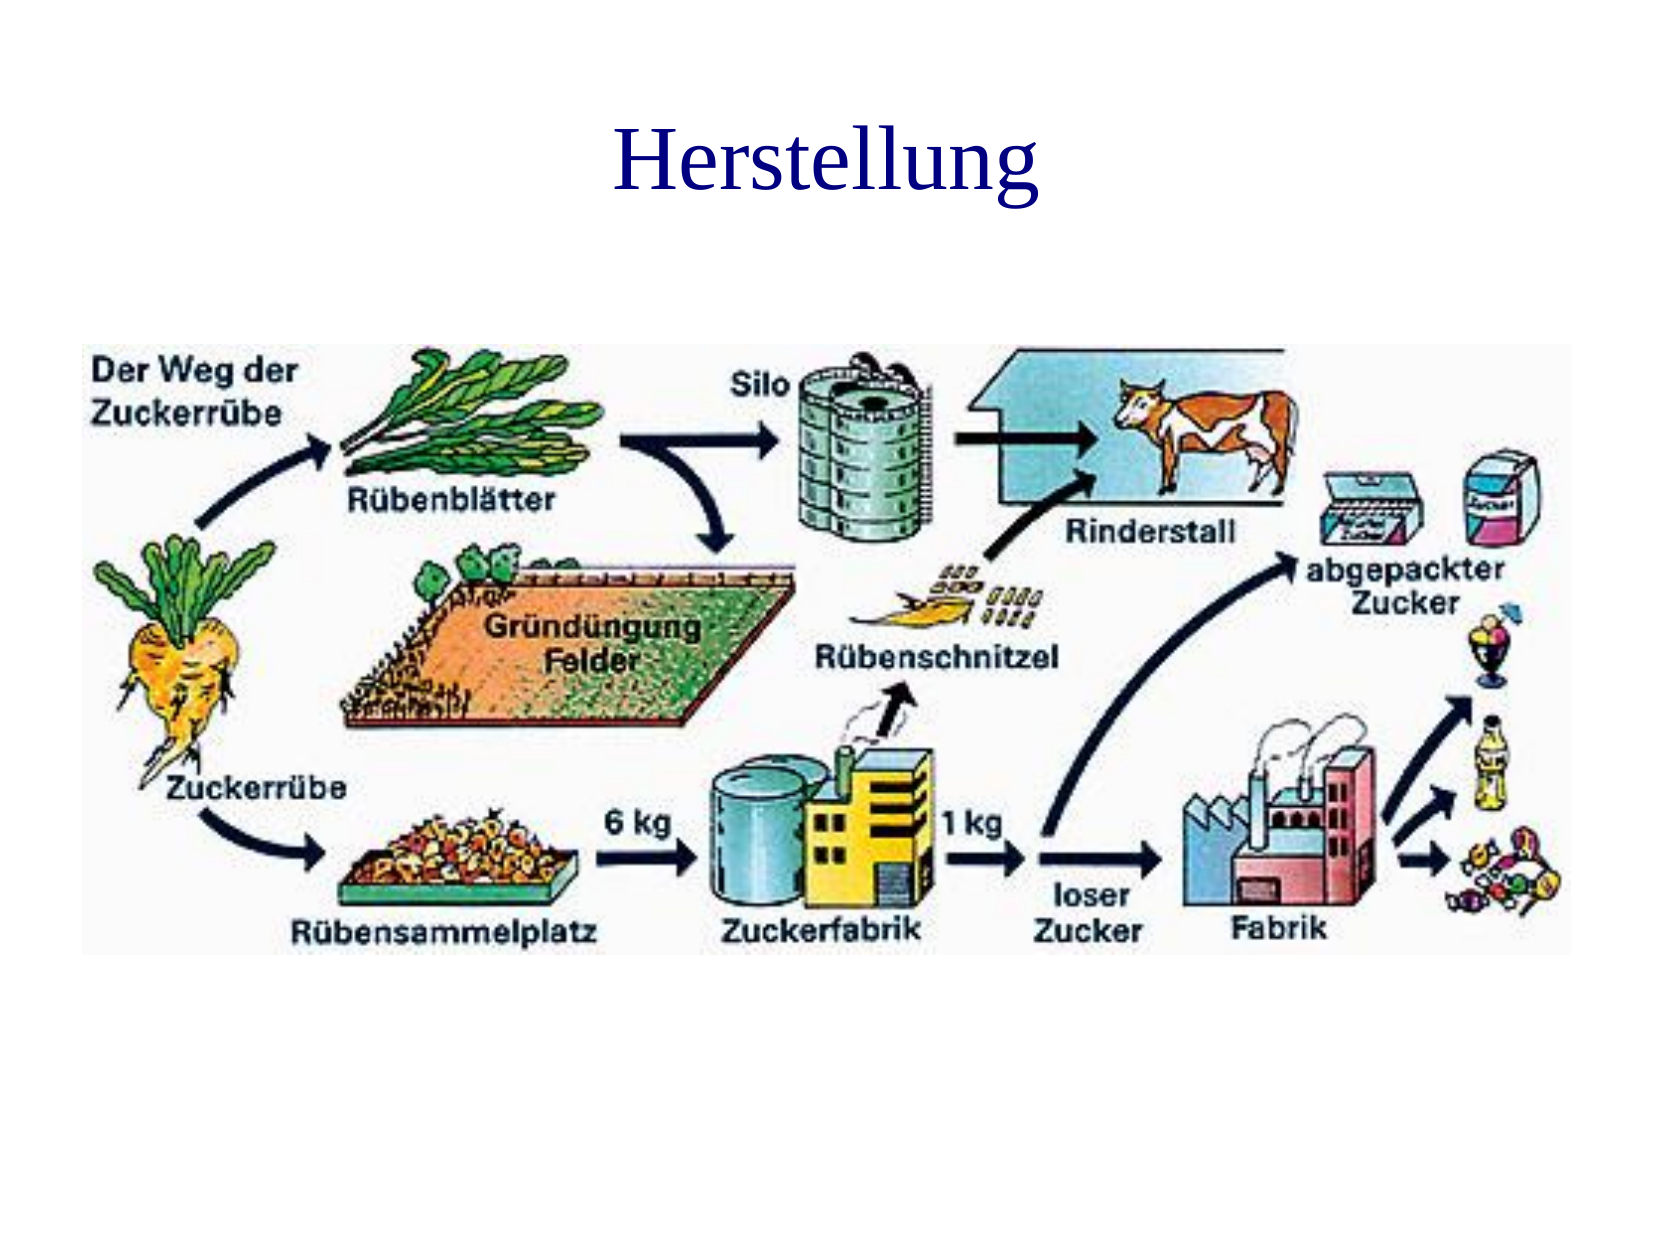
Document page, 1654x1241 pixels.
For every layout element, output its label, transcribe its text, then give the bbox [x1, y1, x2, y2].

picture [0, 0, 1654, 1241]
title Herstellung [82, 55, 1571, 263]
